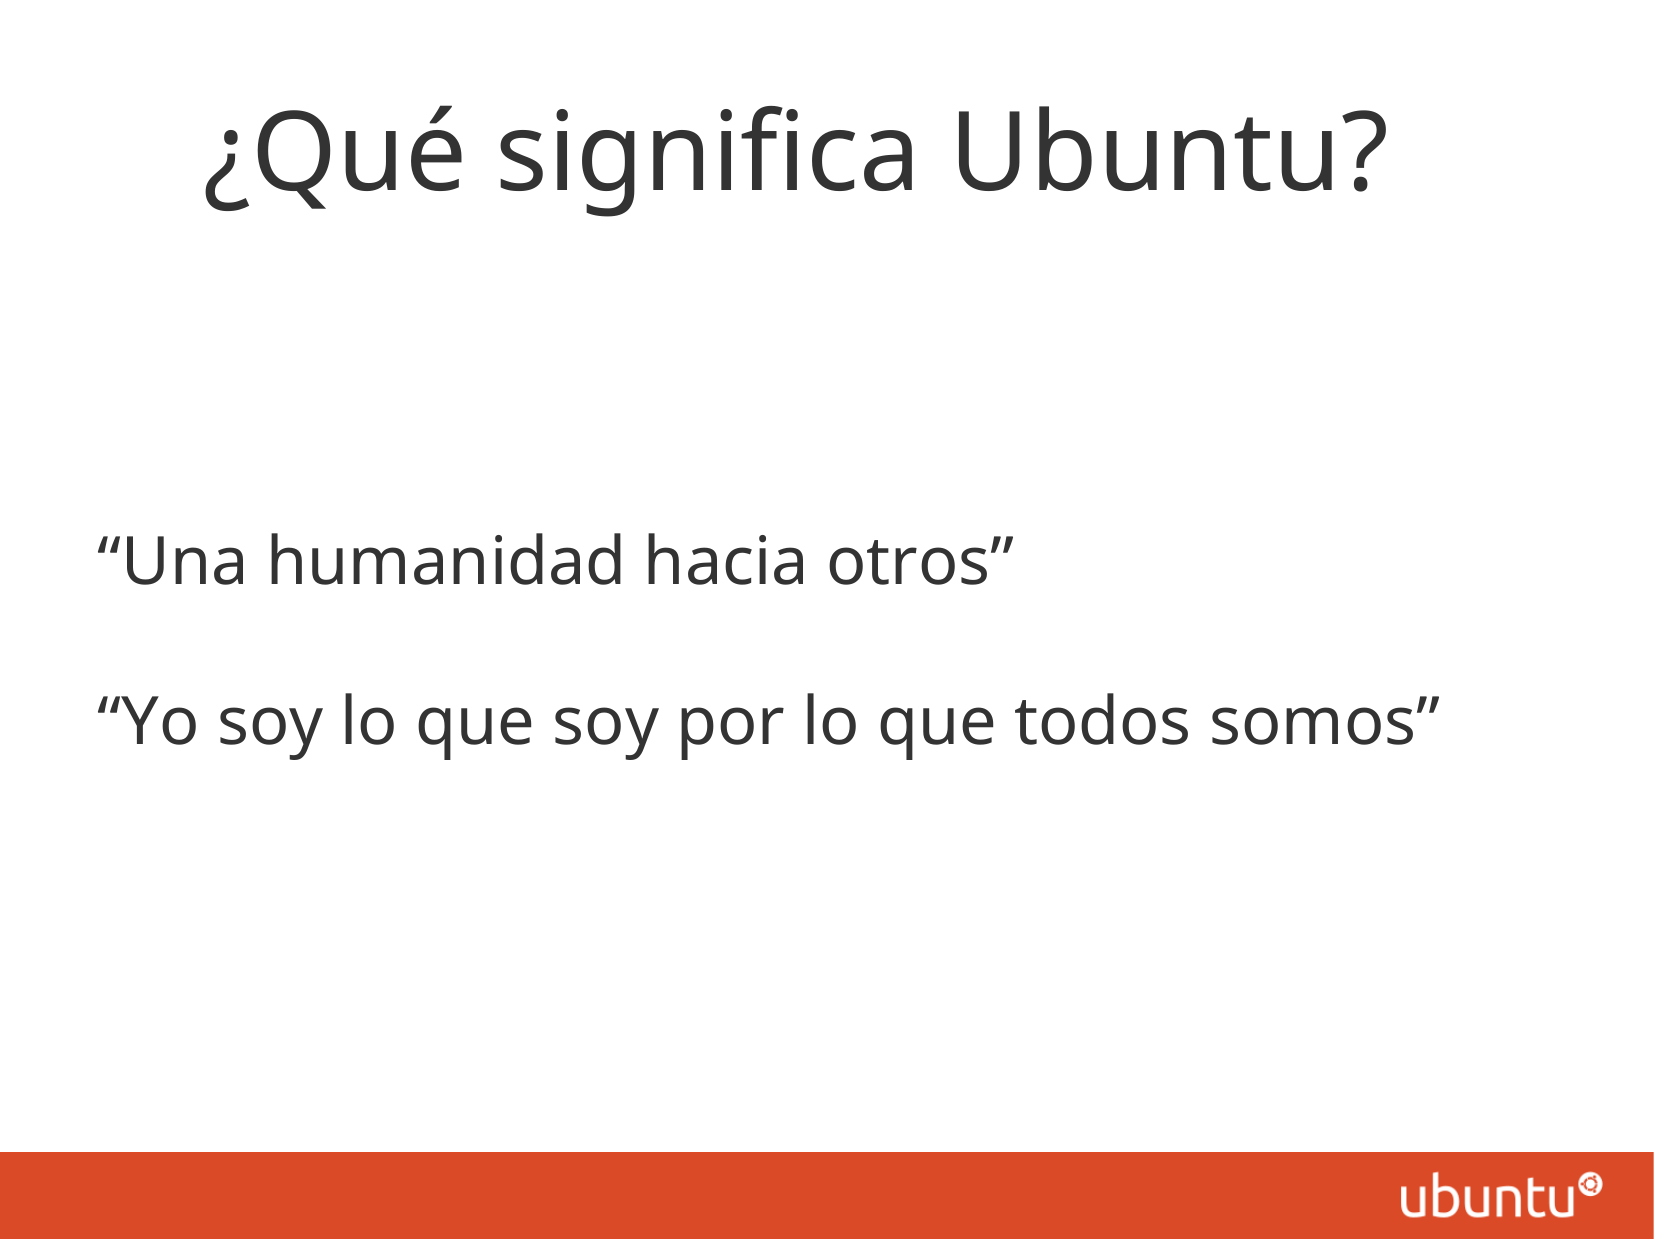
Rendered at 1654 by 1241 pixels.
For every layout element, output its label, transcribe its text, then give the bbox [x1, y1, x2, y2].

picture [0, 1152, 1654, 1239]
title ¿Qué significa Ubuntu? [18, 47, 1576, 263]
list “Una humanidad hacia otros” “Yo soy lo que soy por lo que todos somos” [37, 268, 1549, 1088]
